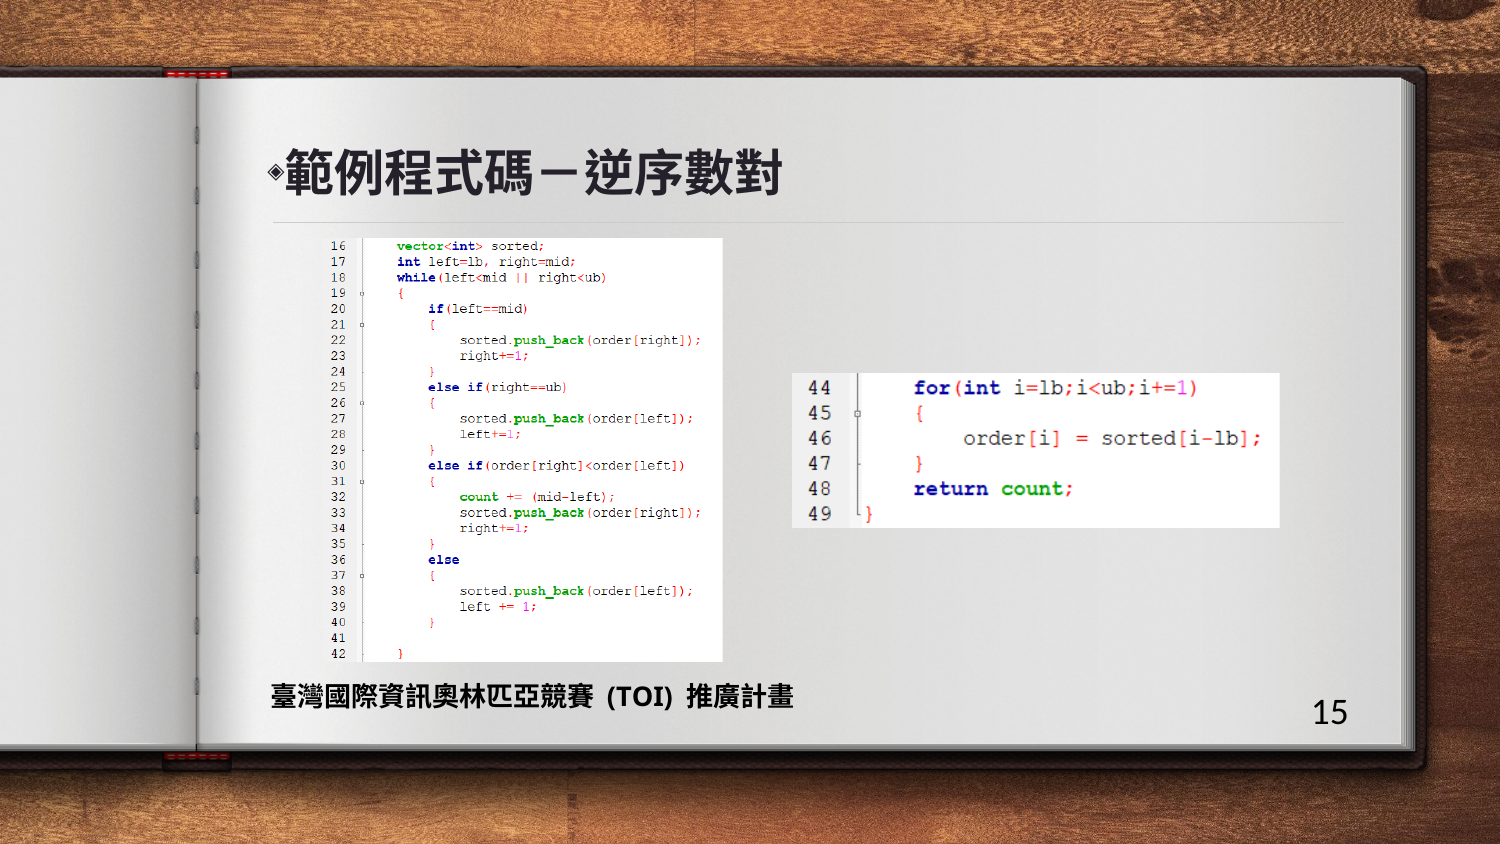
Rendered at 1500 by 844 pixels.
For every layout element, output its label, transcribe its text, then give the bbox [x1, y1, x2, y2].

chart [323, 238, 723, 662]
text_box [1295, 672, 1386, 737]
list 範例程式碼－逆序數對 [252, 126, 1194, 226]
chart [792, 373, 1280, 528]
